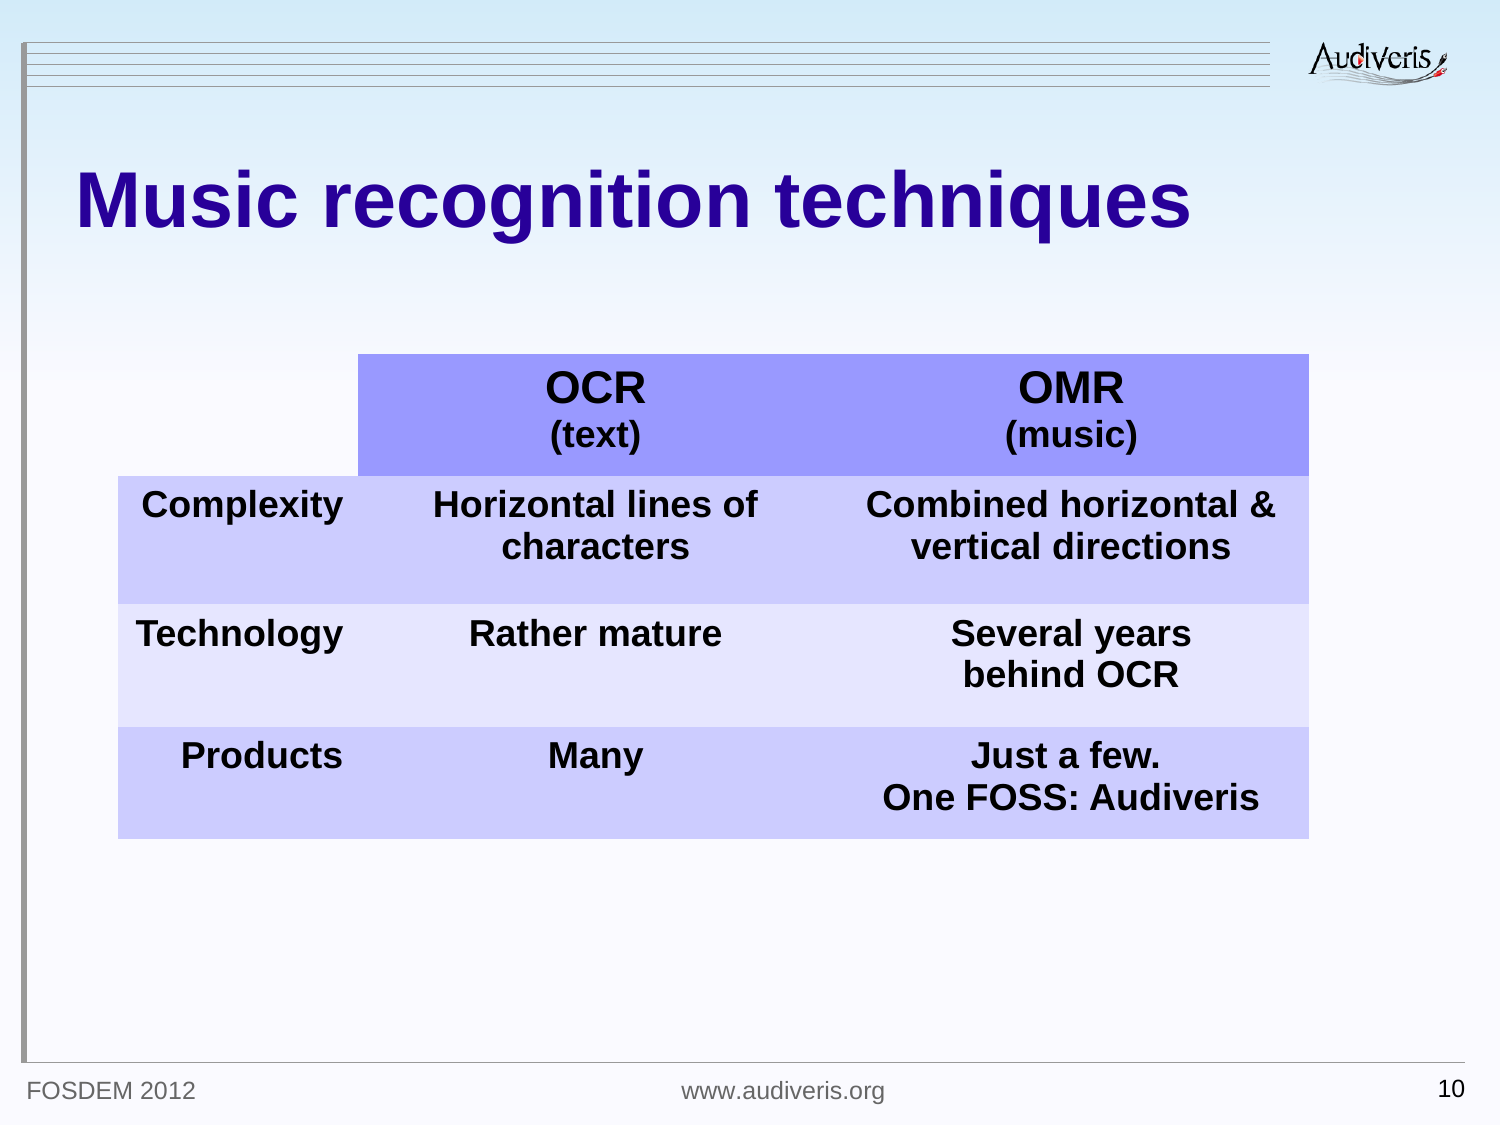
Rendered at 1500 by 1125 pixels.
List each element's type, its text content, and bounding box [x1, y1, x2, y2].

table_cell Technology [118, 604, 358, 727]
table_header OMR (music) [833, 354, 1309, 476]
table_cell Combined horizontal & vertical directions [833, 476, 1309, 604]
table_cell Complexity [118, 476, 358, 604]
table_header OCR (text) [358, 354, 833, 476]
table_header [118, 354, 358, 476]
table_cell Several years behind OCR [833, 604, 1309, 727]
table_cell Many [358, 727, 833, 839]
picture [1306, 29, 1447, 89]
title Music recognition techniques [75, 122, 1437, 272]
table_cell Products [118, 727, 358, 839]
table_cell Just a few. One FOSS: Audiveris [833, 727, 1309, 839]
table_cell Horizontal lines of characters [358, 476, 833, 604]
table_cell Rather mature [358, 604, 833, 727]
